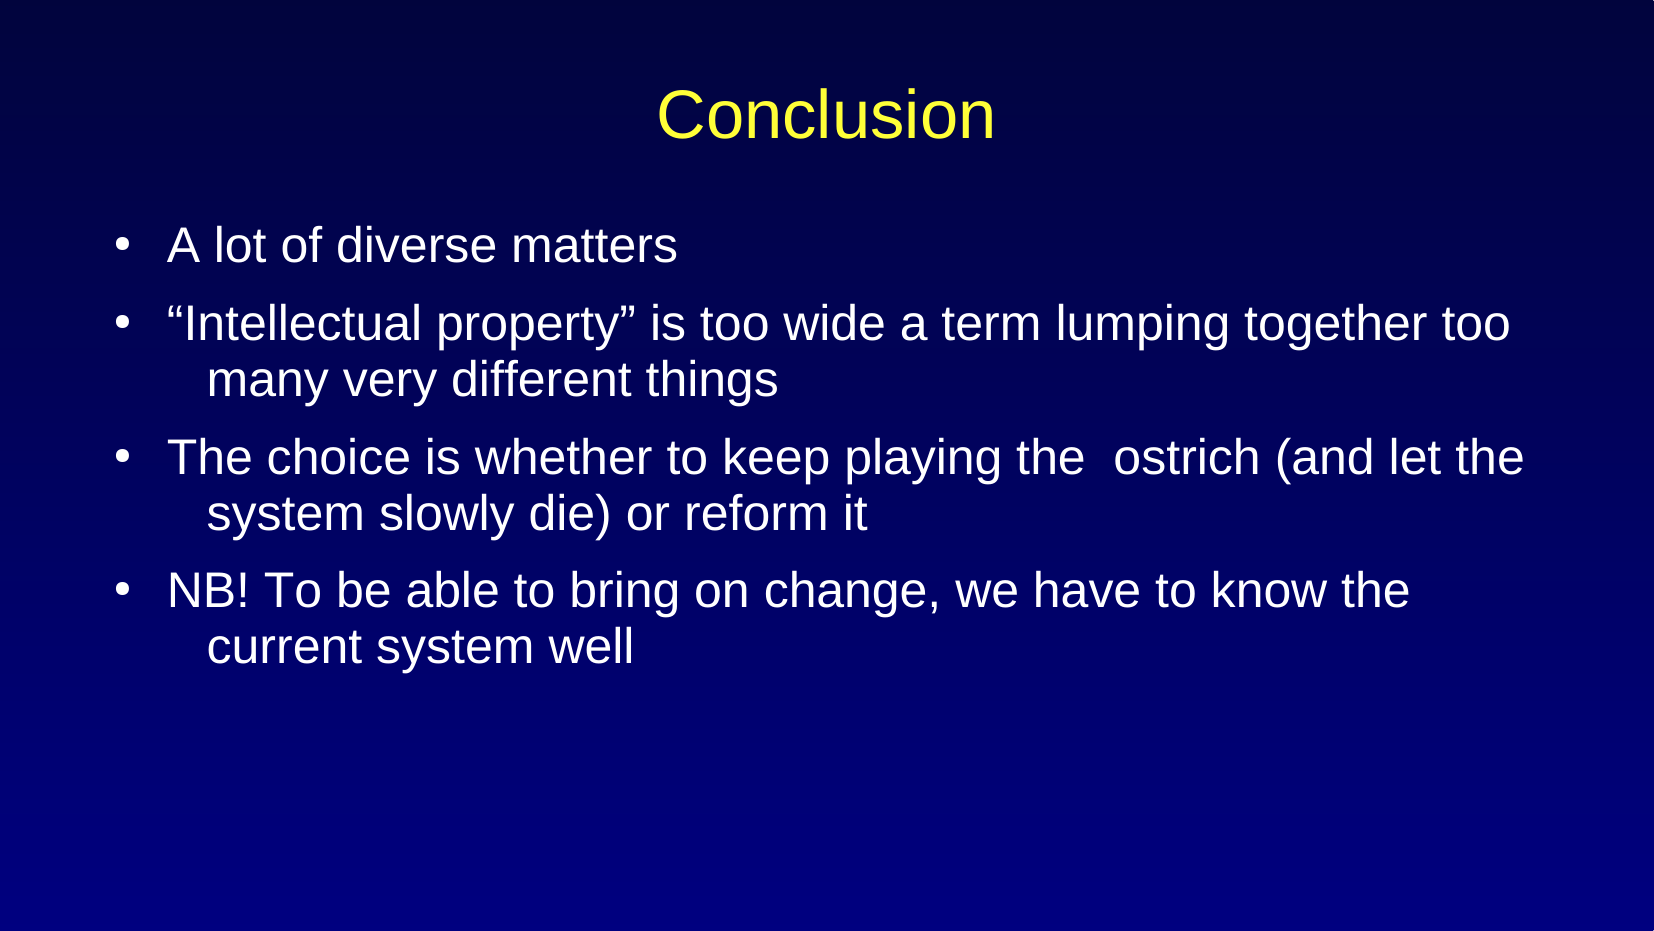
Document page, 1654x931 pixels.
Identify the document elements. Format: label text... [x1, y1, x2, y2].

list A lot of diverse matters “Intellectual property” is too wide a term lumping together too many very different things The choice is whether to keep playing the ostrich (and let the system slowly die) or reform it NB! To be able to bring on change, we have to know the current system well [82, 217, 1571, 758]
title Conclusion [82, 37, 1571, 193]
